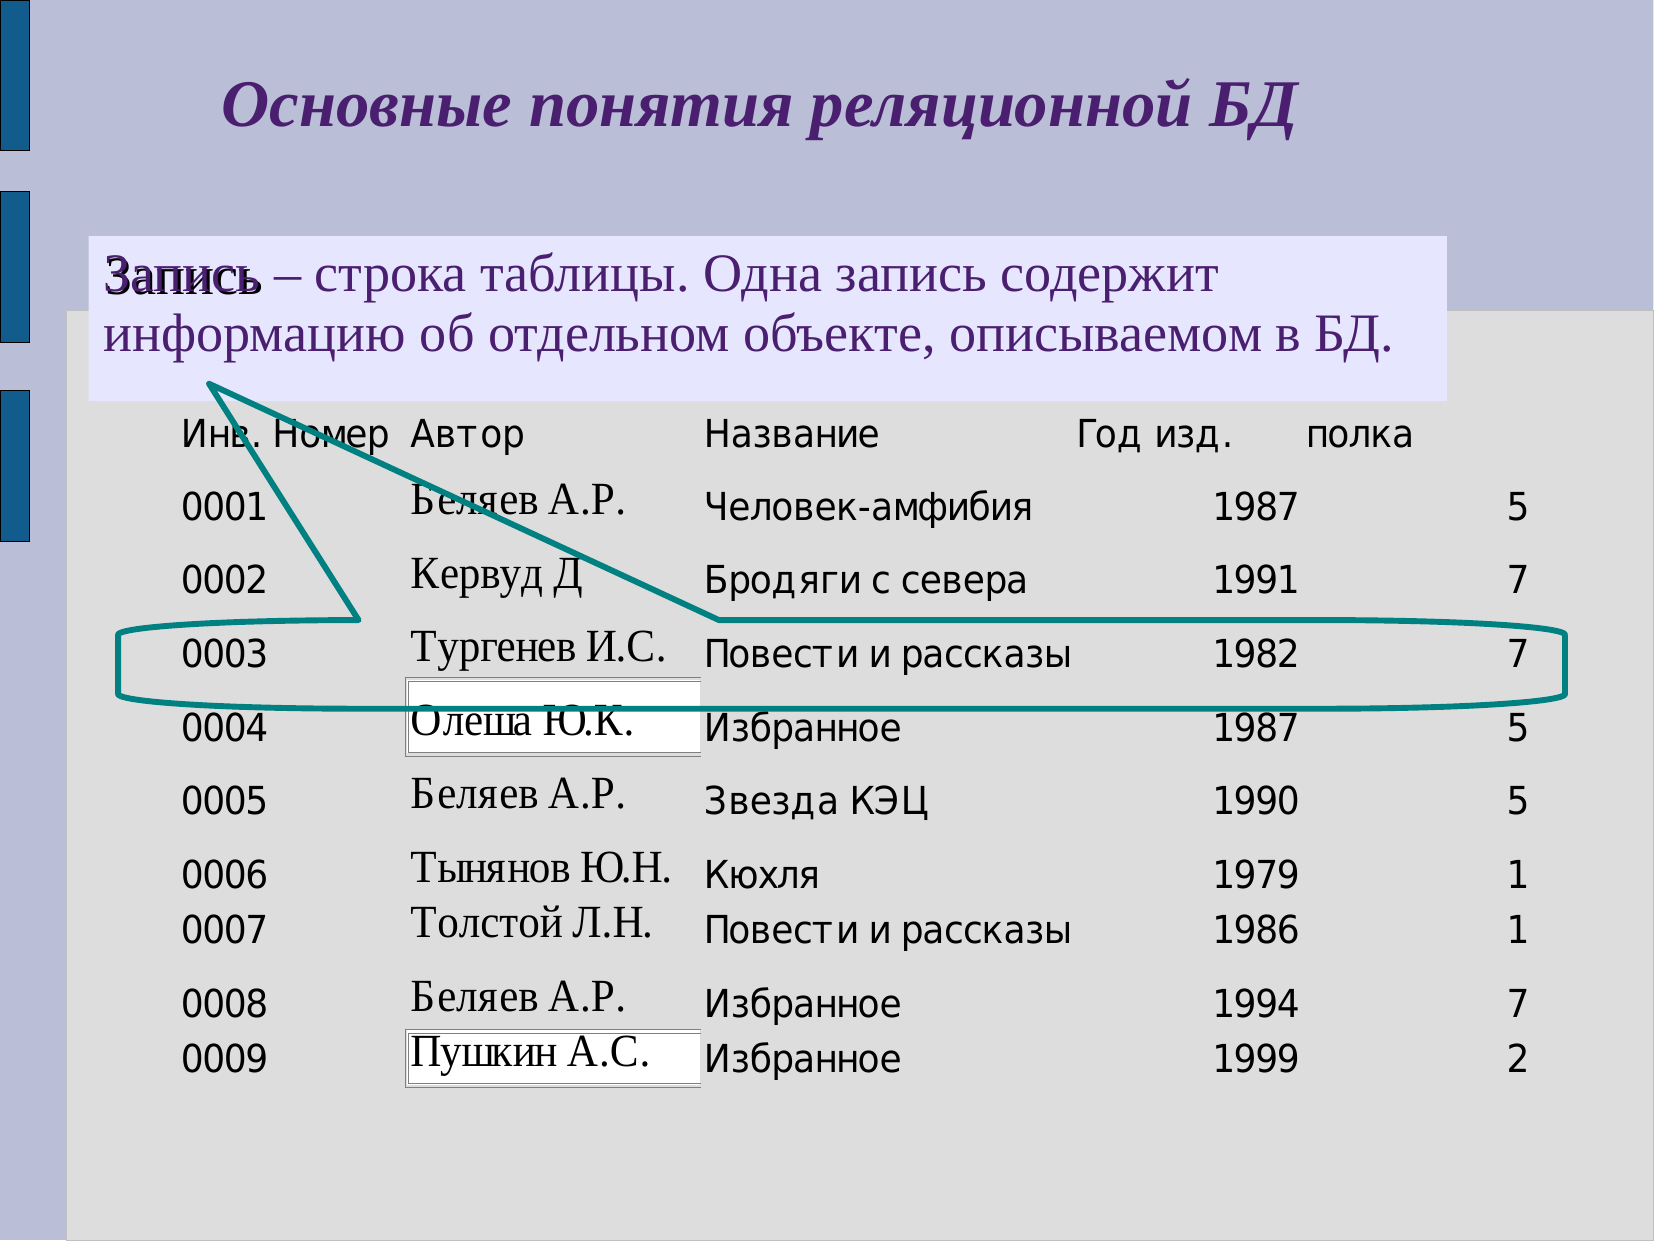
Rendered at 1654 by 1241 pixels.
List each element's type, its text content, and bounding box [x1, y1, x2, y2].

chart [177, 413, 1536, 705]
chart [282, 413, 1536, 624]
chart [177, 705, 1536, 1182]
chart [177, 413, 352, 622]
text_box Основные понятия реляционной БД [206, 59, 1418, 173]
text_box Запись – строка таблицы. Одна запись содержит информацию об отдельном объекте, описываемом в БД. [88, 236, 1447, 402]
